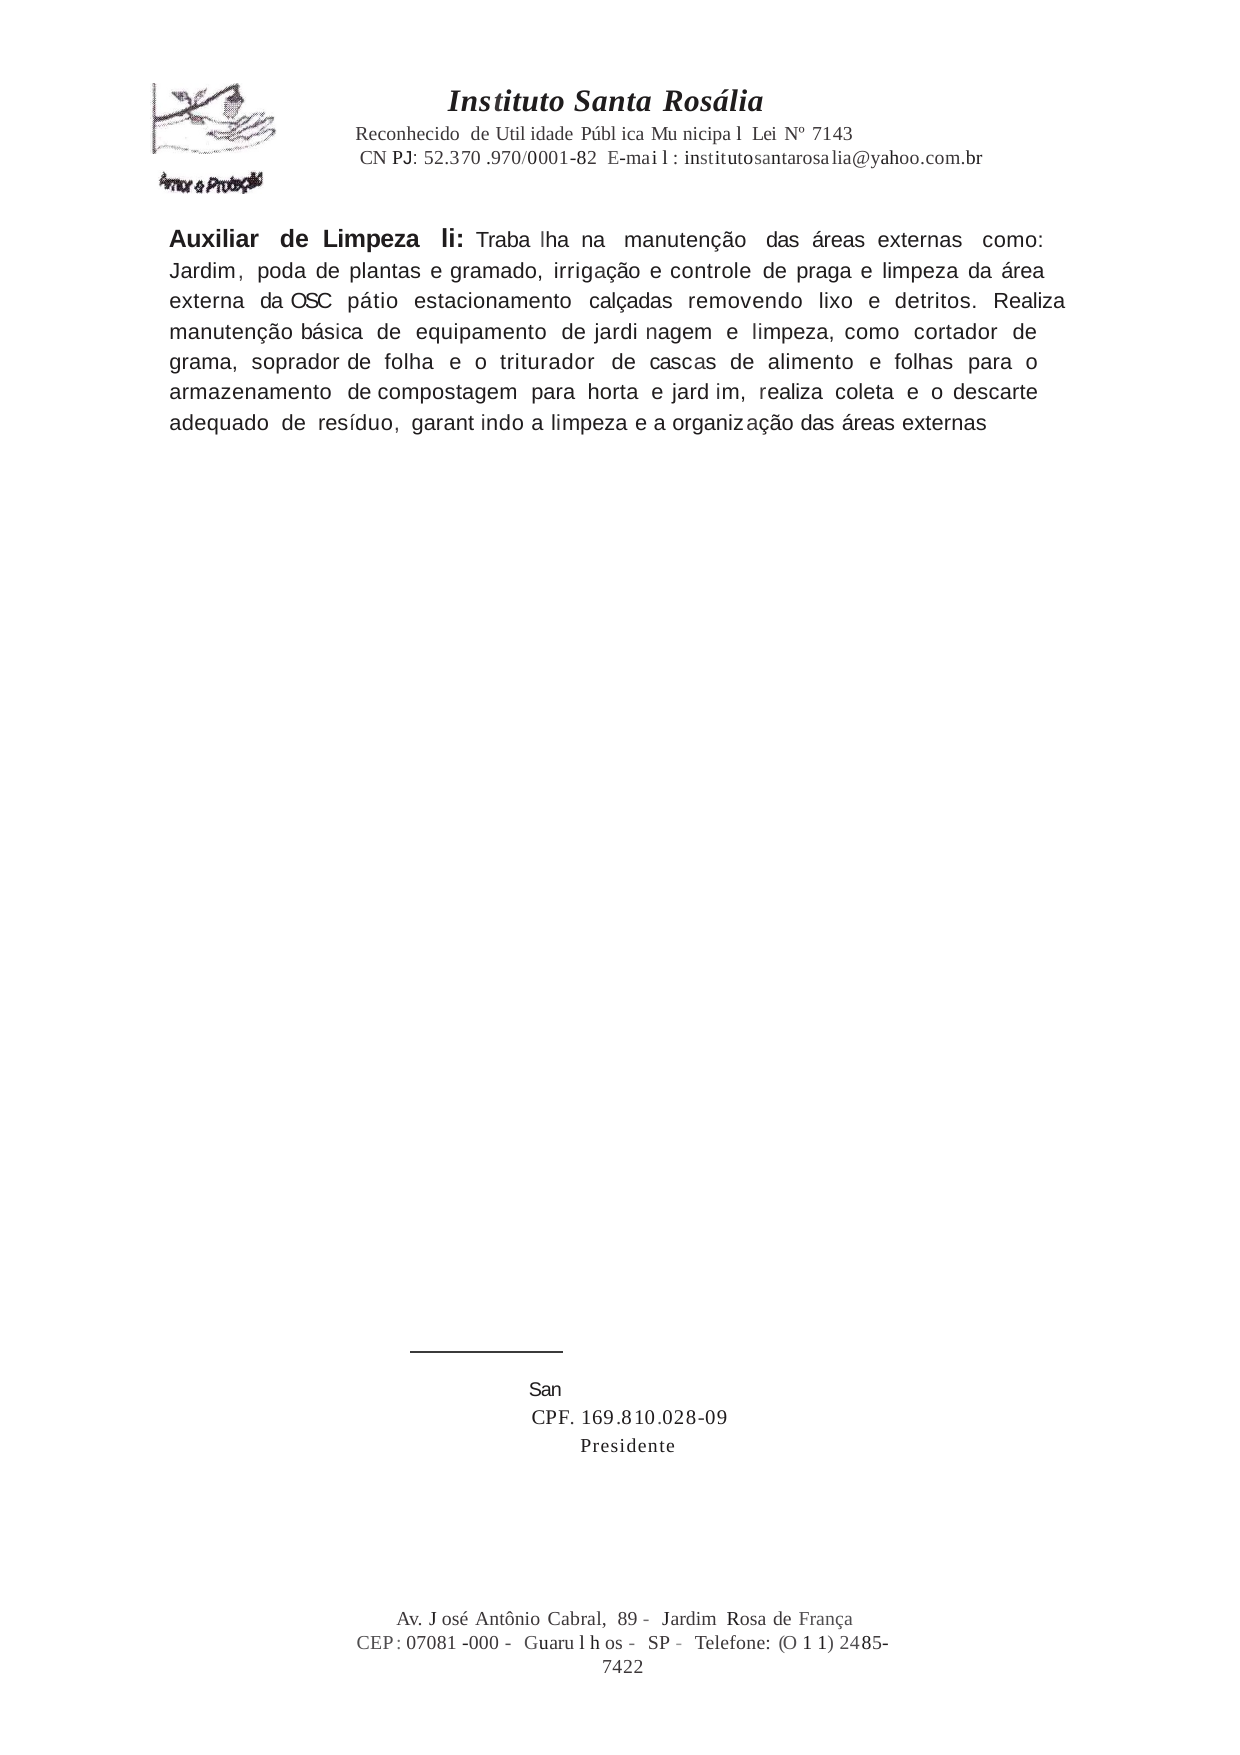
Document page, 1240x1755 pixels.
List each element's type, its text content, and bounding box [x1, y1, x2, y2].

text_box [158, 170, 166, 194]
text_box San CPF. 169.810.028-09 Presidente [526, 1377, 728, 1458]
text_box Av. J osé Antônio Cabral, 89 - Jardim Rosa de França CEP: 07081 -000 - Guaru l h os - SP - Telefone: (O 1 1) 2485-7422 [348, 1606, 897, 1654]
text_box Instituto Santa Rosália Reconhecido de Util idade Públ ica Mu nicipa l Lei Nº 7143 CN PJ: 52.370 .970/0001-82 E-mai l : institutosantarosalia@yahoo.com.br Auxiliar de Limpeza li: Traba lha na manutenção das áreas externas como: Jardim, poda de plantas e gramado, irrigação e controle de praga e limpeza da área externa da OSC pátio estacionamento calçadas removendo lixo e detritos. Realiza manutenção básica de equipamento de jardi nagem e limpeza, como cortador de grama, soprador de folha e o triturador de cascas de alimento e folhas para o armazenamento de compostagem para horta e jard im, realiza coleta e o descarte adequado de resíduo, garant indo a limpeza e a organização das áreas externas [166, 80, 1074, 433]
text_box [150, 84, 166, 154]
